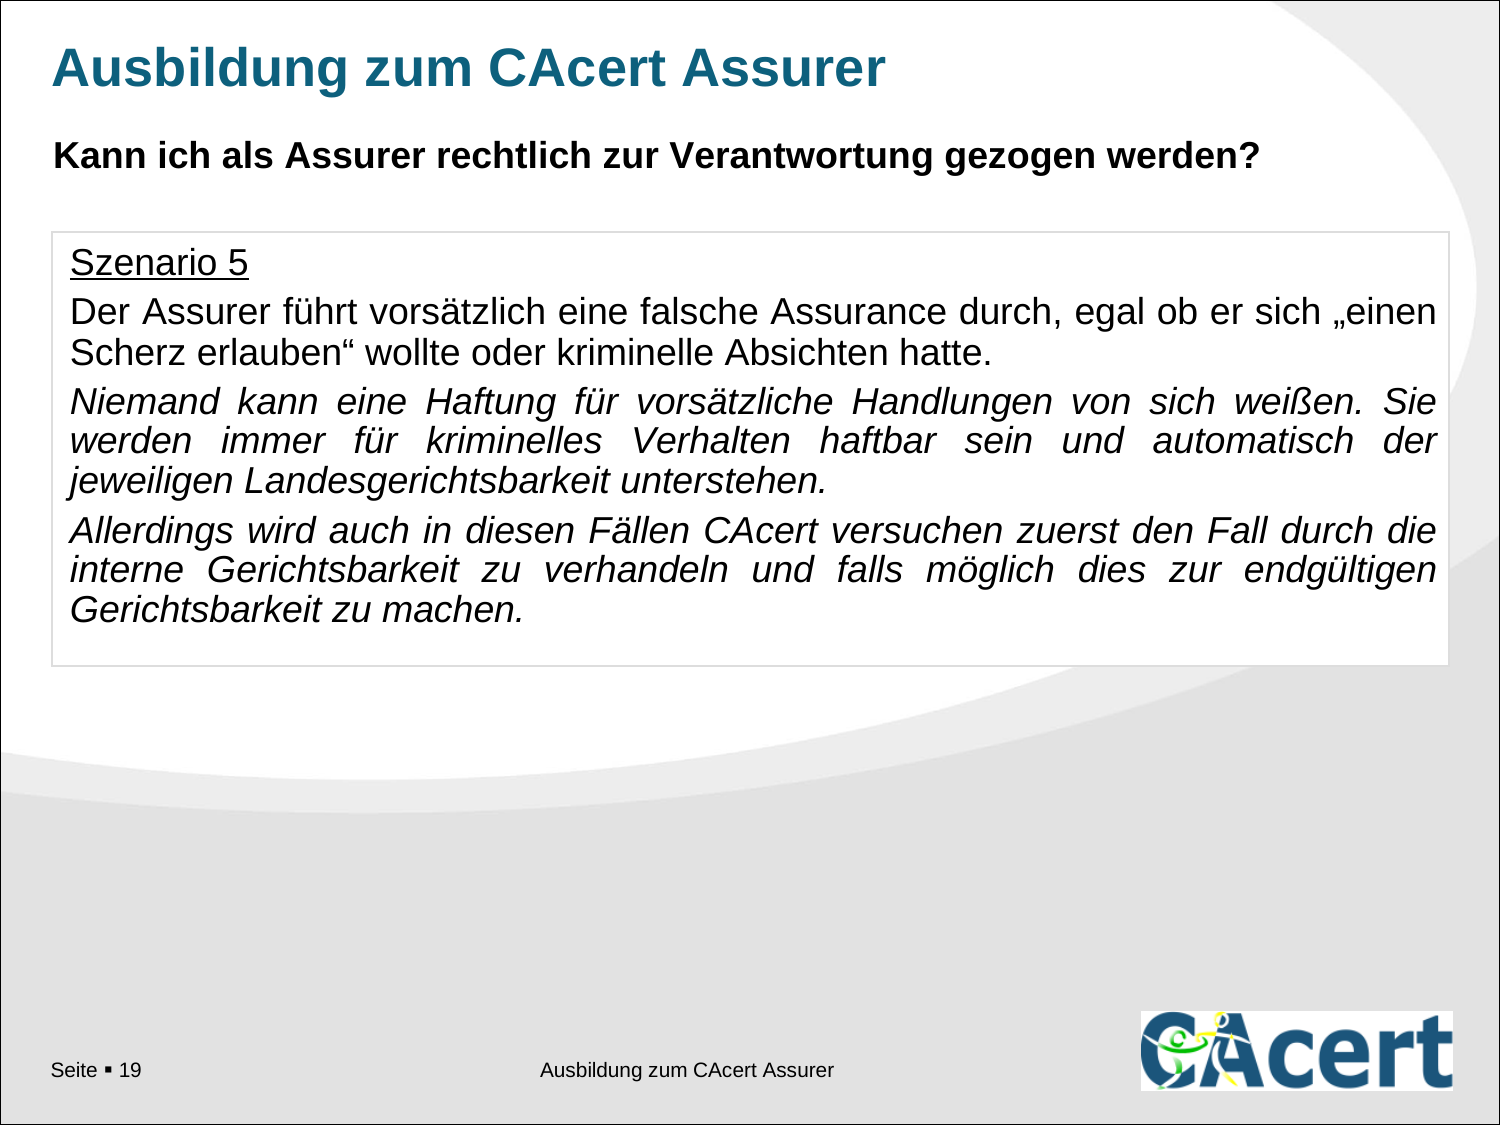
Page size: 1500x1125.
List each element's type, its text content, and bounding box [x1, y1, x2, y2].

picture [1, 1, 1499, 1124]
text_box Kann ich als Assurer rechtlich zur Verantwortung gezogen werden? [53, 125, 1446, 185]
text_box Szenario 5 Der Assurer führt vorsätzlich eine falsche Assurance durch, egal ob er sich „einen Scherz erlauben“ wollte oder kriminelle Absichten hatte. Niemand kann eine Haftung für vorsätzliche Handlungen von sich weißen. Sie werden immer für kriminelles Verhalten haftbar sein und automatisch der jeweiligen Landesgerichtsbarkeit unterstehen. Allerdings wird auch in diesen Fällen CAcert versuchen zuerst den Fall durch die interne Gerichtsbarkeit zu verhandeln und falls möglich dies zur endgültigen Gerichtsbarkeit zu machen. [52, 232, 1450, 667]
title Ausbildung zum CAcert Assurer [51, 19, 1450, 118]
